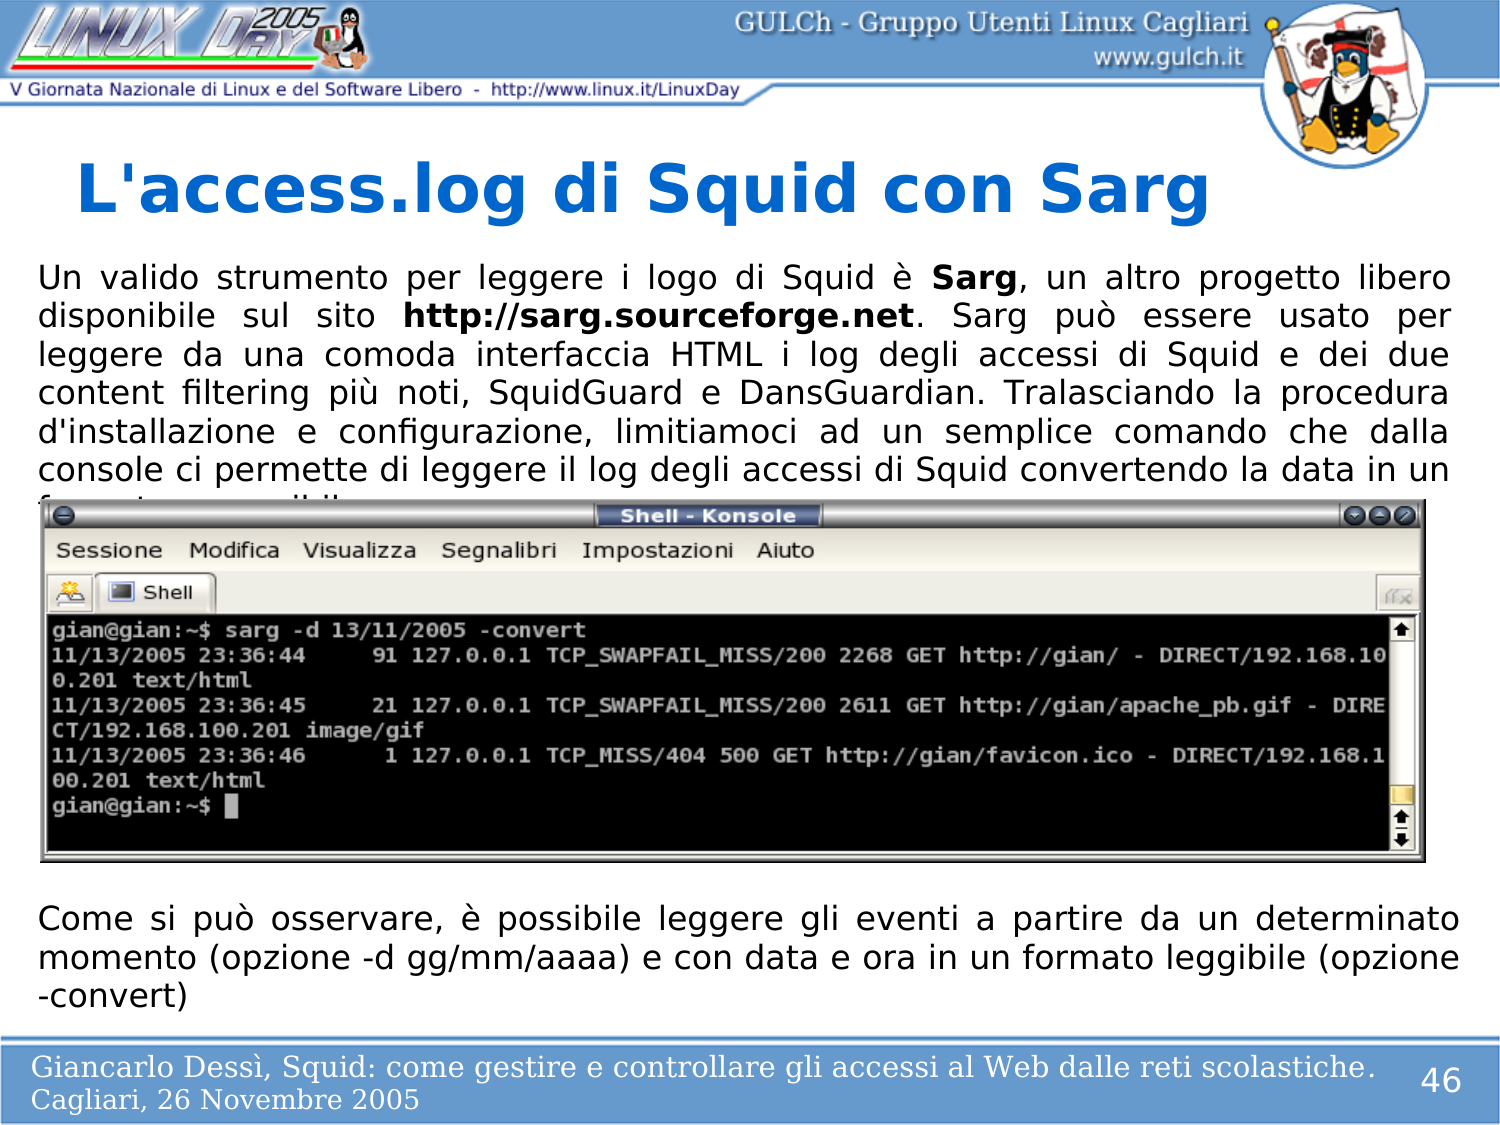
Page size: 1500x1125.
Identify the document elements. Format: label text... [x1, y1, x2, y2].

text_box Un valido strumento per leggere i logo di Squid è Sarg, un altro progetto libero disponibile sul sito http://sarg.sourceforge.net. Sarg può essere usato per leggere da una comoda interfaccia HTML i log degli accessi di Squid e dei due content filtering più noti, SquidGuard e DansGuardian. Tralasciando la procedura d'installazione e configurazione, limitiamoci ad un semplice comando che dalla console ci permette di leggere il log degli accessi di Squid convertendo la data in un formato accessibile: [37, 258, 1463, 490]
text_box L'access.log di Squid con Sarg [75, 150, 1213, 229]
text_box Come si può osservare, è possibile leggere gli eventi a partire da un determinato momento (opzione -d gg/mm/aaaa) e con data e ora in un formato leggibile (opzione -convert) [37, 900, 1463, 1016]
picture [0, 0, 1500, 1125]
